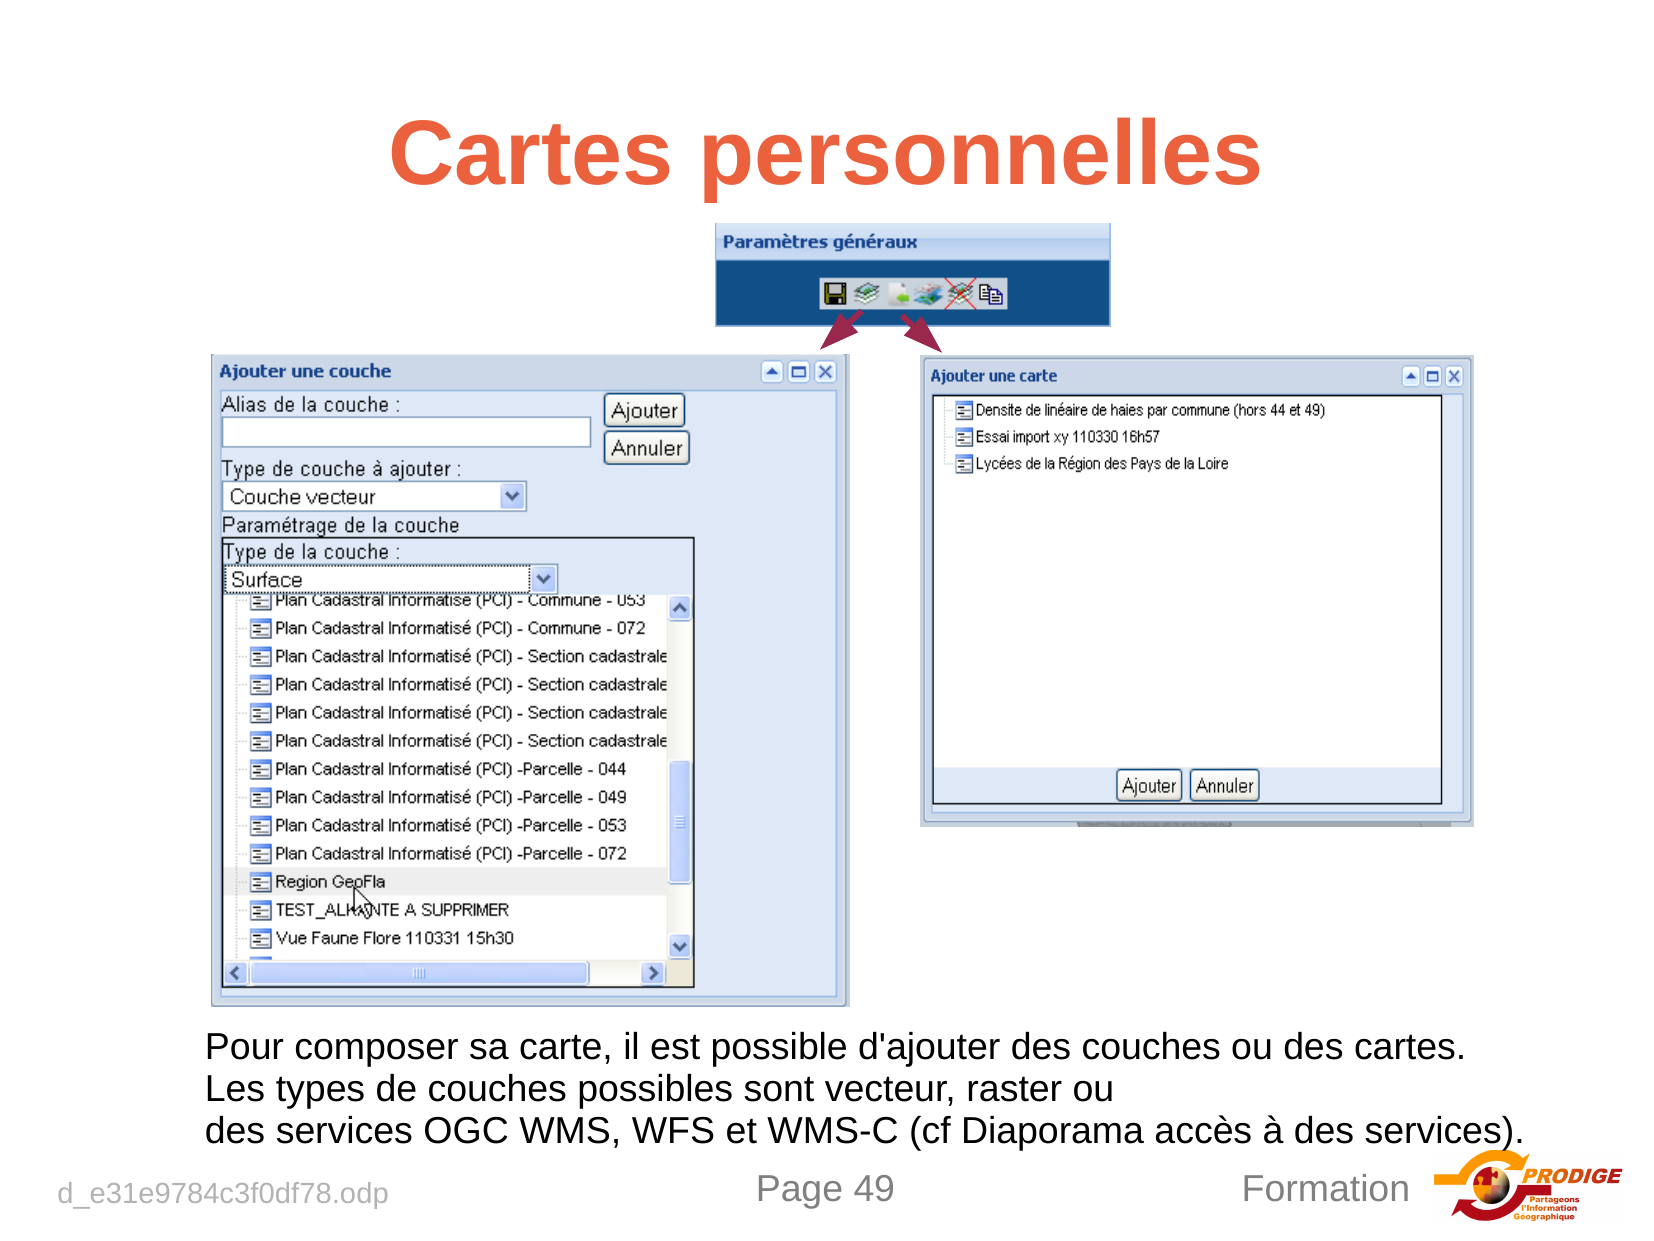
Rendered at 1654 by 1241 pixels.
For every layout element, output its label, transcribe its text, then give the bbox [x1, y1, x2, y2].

picture [715, 223, 1111, 327]
picture [211, 354, 850, 1007]
text_box Pour composer sa carte, il est possible d'ajouter des couches ou des cartes. Les types de couches possibles sont vecteur, raster ou des services OGC WMS, WFS et WMS-C (cf Diaporama accès à des services). [190, 1017, 1541, 1159]
title Cartes personnelles [82, 56, 1571, 250]
picture [1434, 1150, 1623, 1221]
picture [920, 355, 1474, 827]
